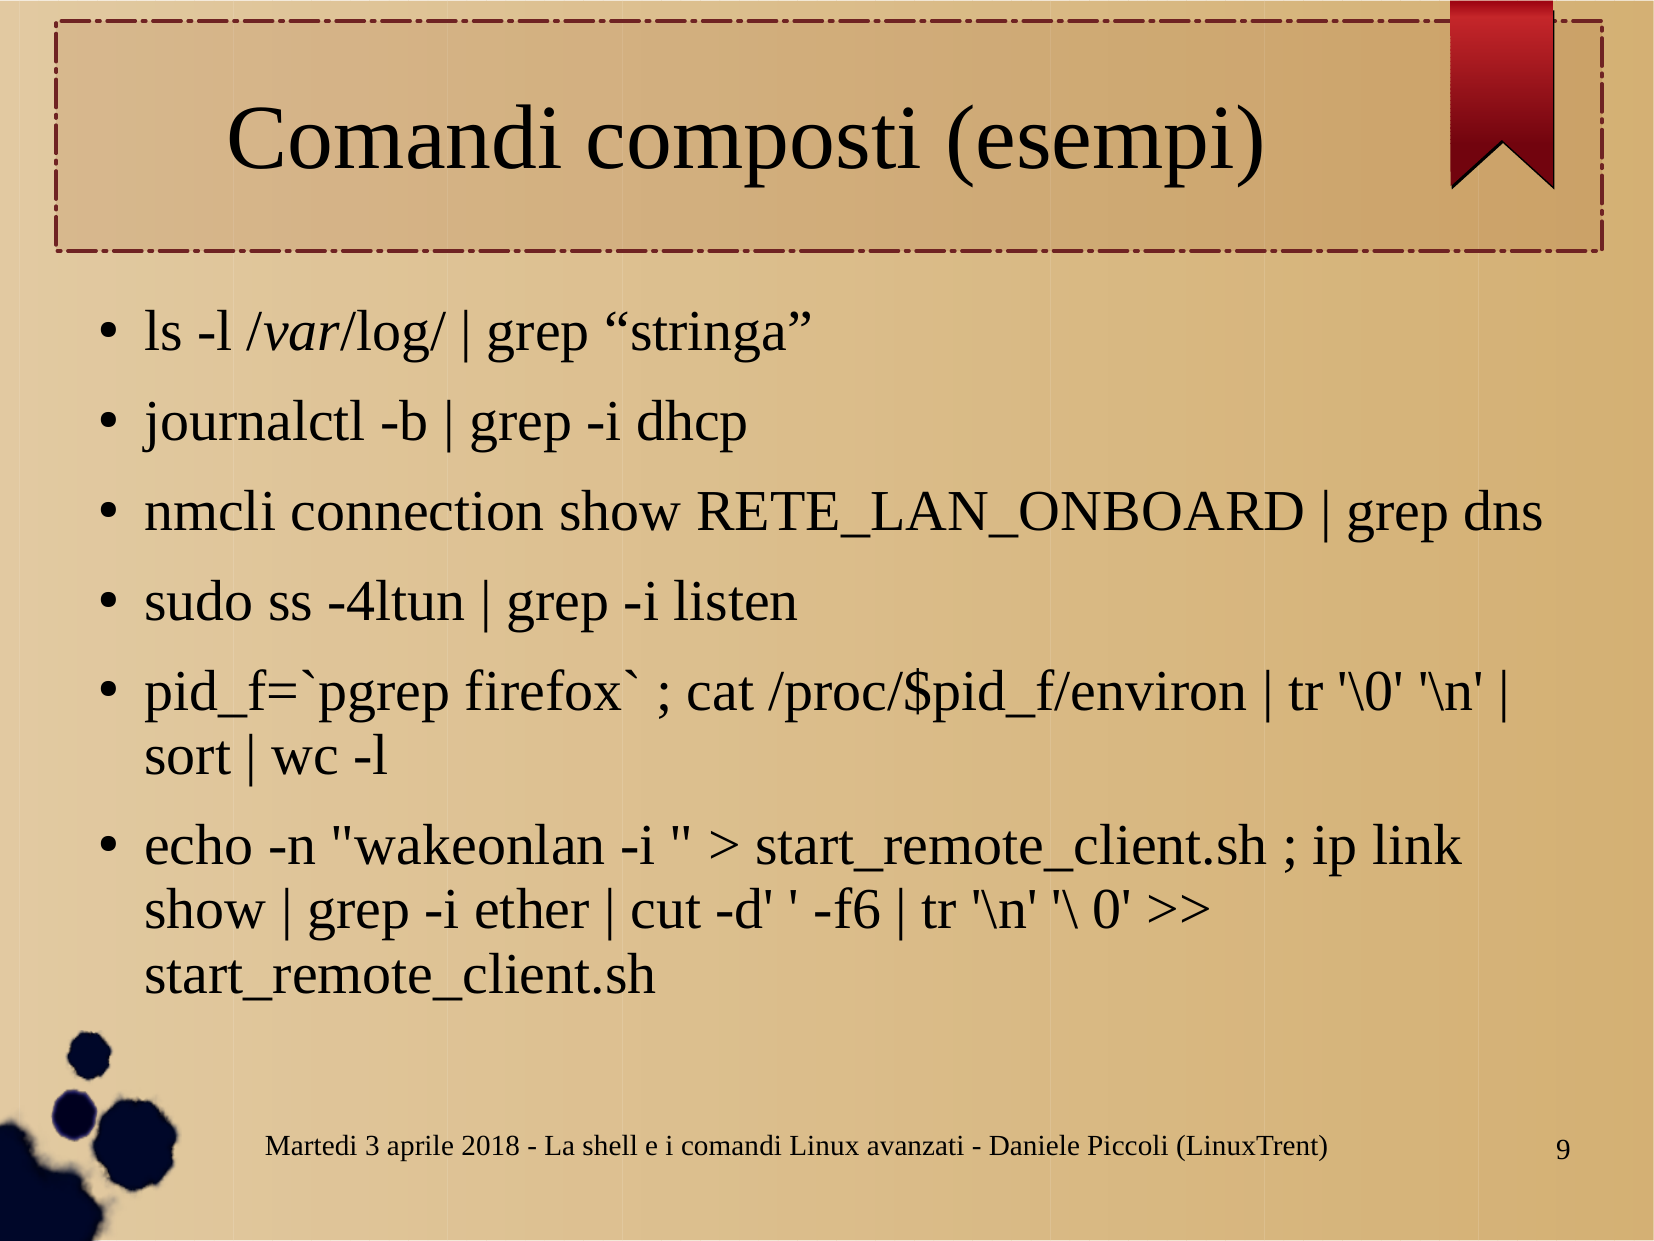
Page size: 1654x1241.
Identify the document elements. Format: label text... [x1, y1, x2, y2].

list ls -l /var/log/ | grep “stringa” journalctl -b | grep -i dhcp nmcli connection show RETE_LAN_ONBOARD | grep dns sudo ss -4ltun | grep -i listen pid_f=`pgrep firefox` ; cat /proc/$pid_f/environ | tr '\0' '\n' | sort | wc -l echo -n "wakeonlan -i " > start_remote_client.sh ; ip link show | grep -i ether | cut -d' ' -f6 | tr '\n' '\ 0' >> start_remote_client.sh [82, 299, 1571, 1019]
title Comandi composti (esempi) [82, 47, 1412, 229]
